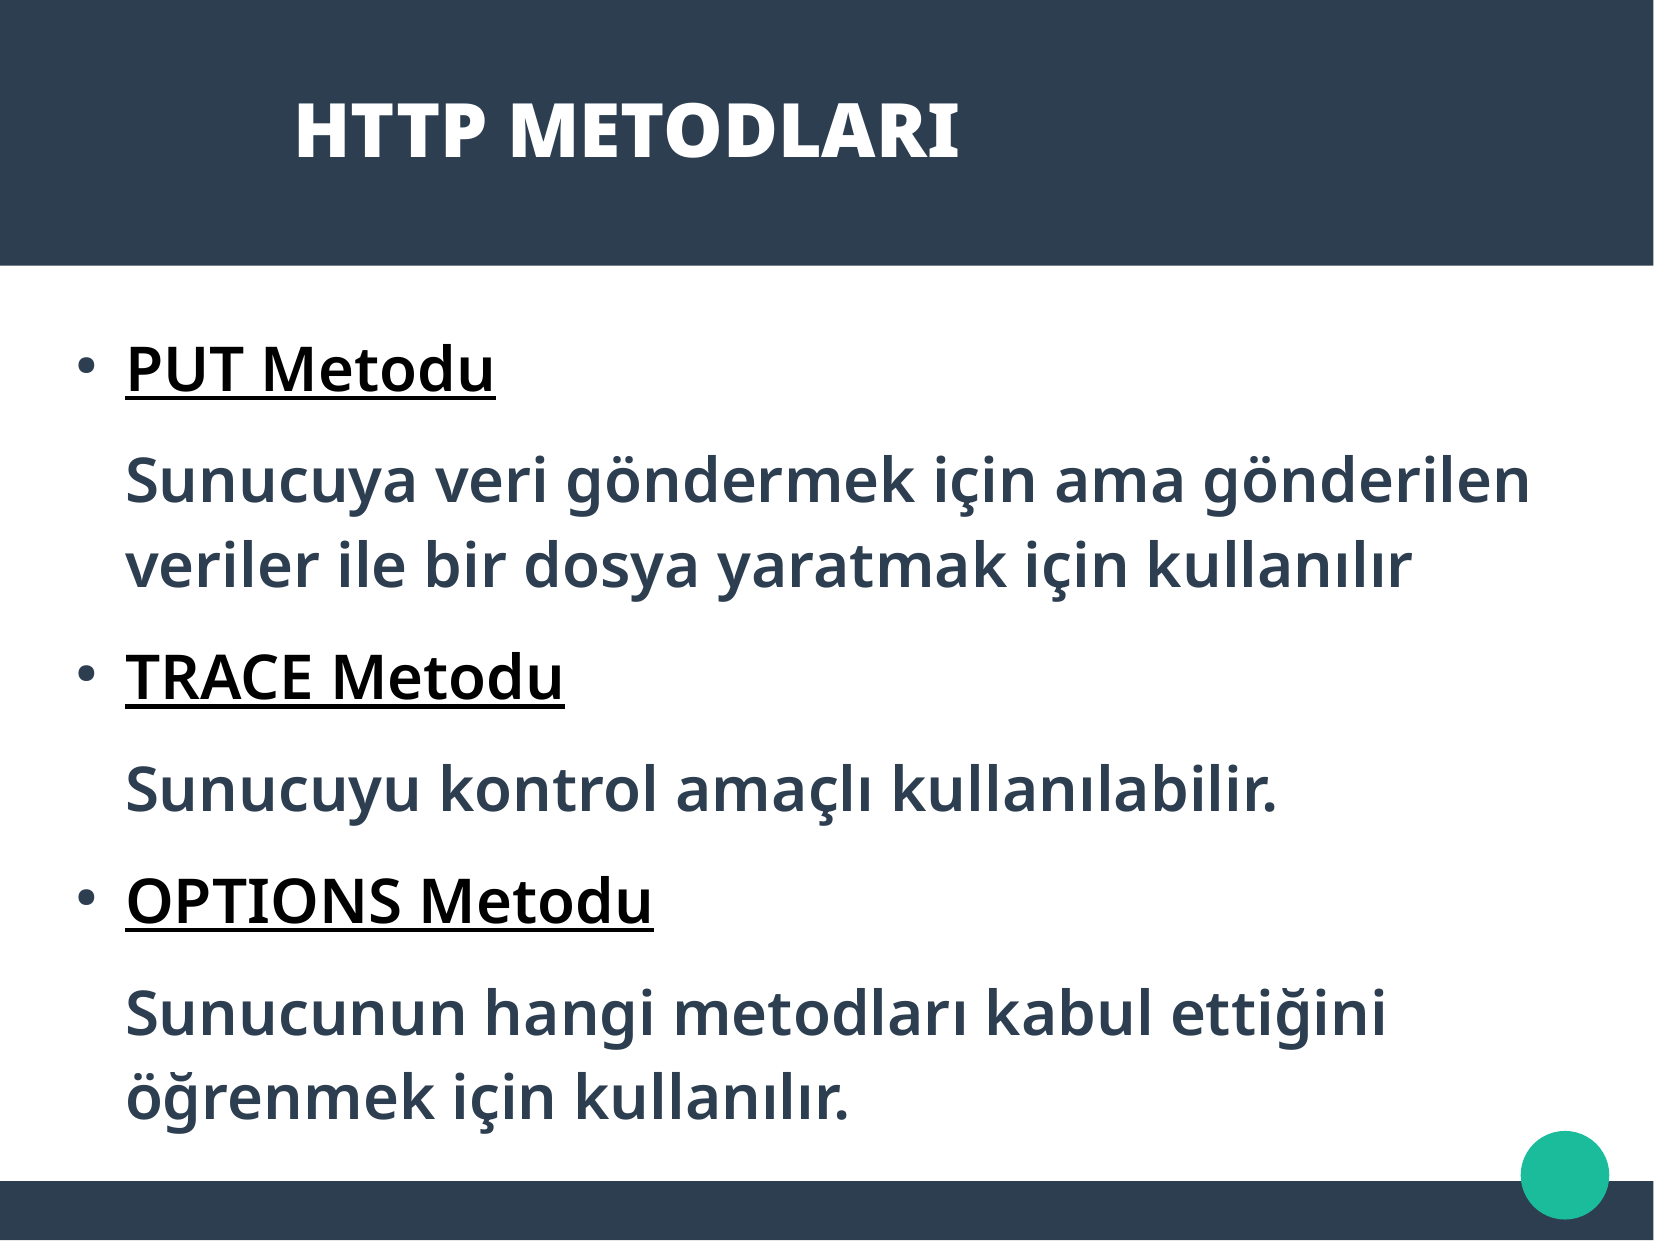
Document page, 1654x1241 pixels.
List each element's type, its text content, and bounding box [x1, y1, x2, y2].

title HTTP METODLARI [59, 49, 1595, 207]
list PUT Metodu Sunucuya veri göndermek için ama gönderilen veriler ile bir dosya yaratmak için kullanılır TRACE Metodu Sunucuyu kontrol amaçlı kullanılabilir. OPTIONS Metodu Sunucunun hangi metodları kabul ettiğini öğrenmek için kullanılır. [59, 324, 1595, 1152]
